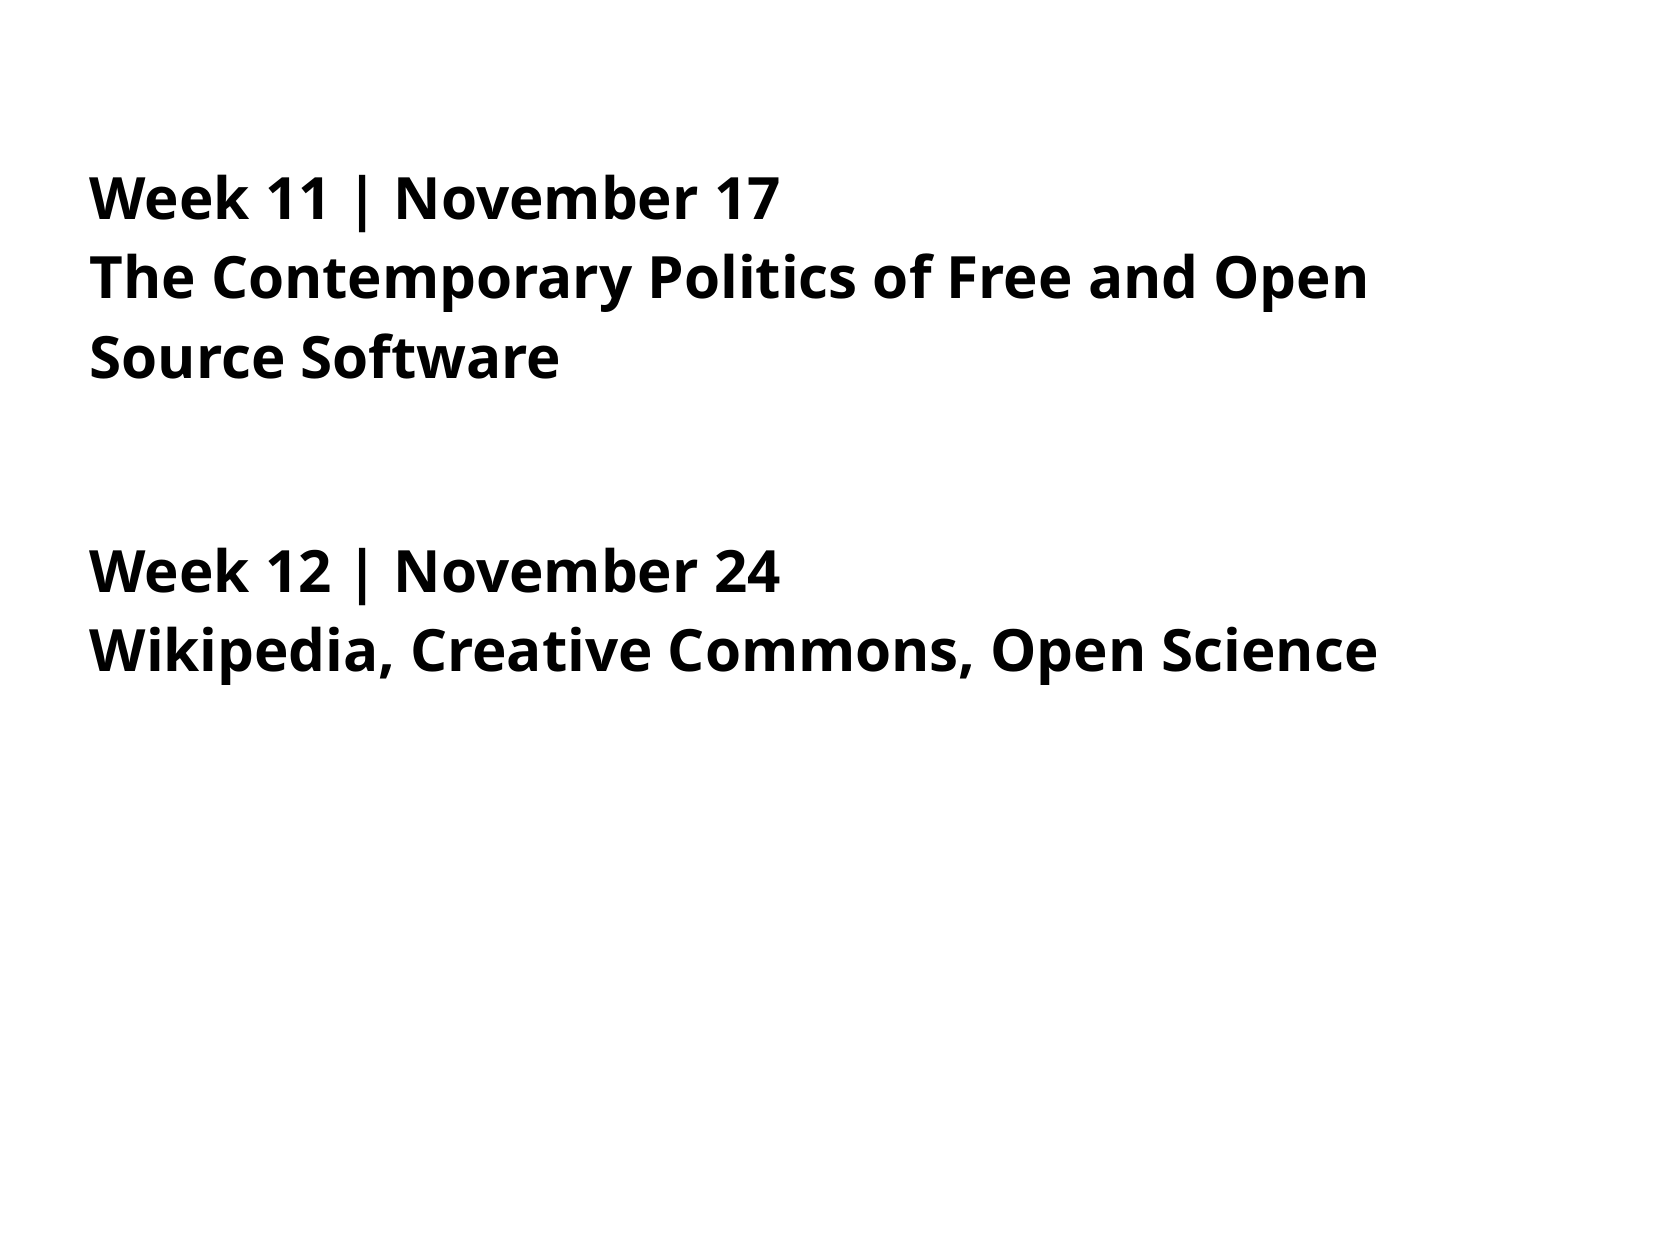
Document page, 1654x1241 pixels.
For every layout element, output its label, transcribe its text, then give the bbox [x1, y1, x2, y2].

text_box Week 12 | November 24 Wikipedia, Creative Commons, Open Science [75, 522, 1538, 751]
text_box Week 11 | November 17 The Contemporary Politics of Free and Open Source Software [75, 150, 1538, 378]
